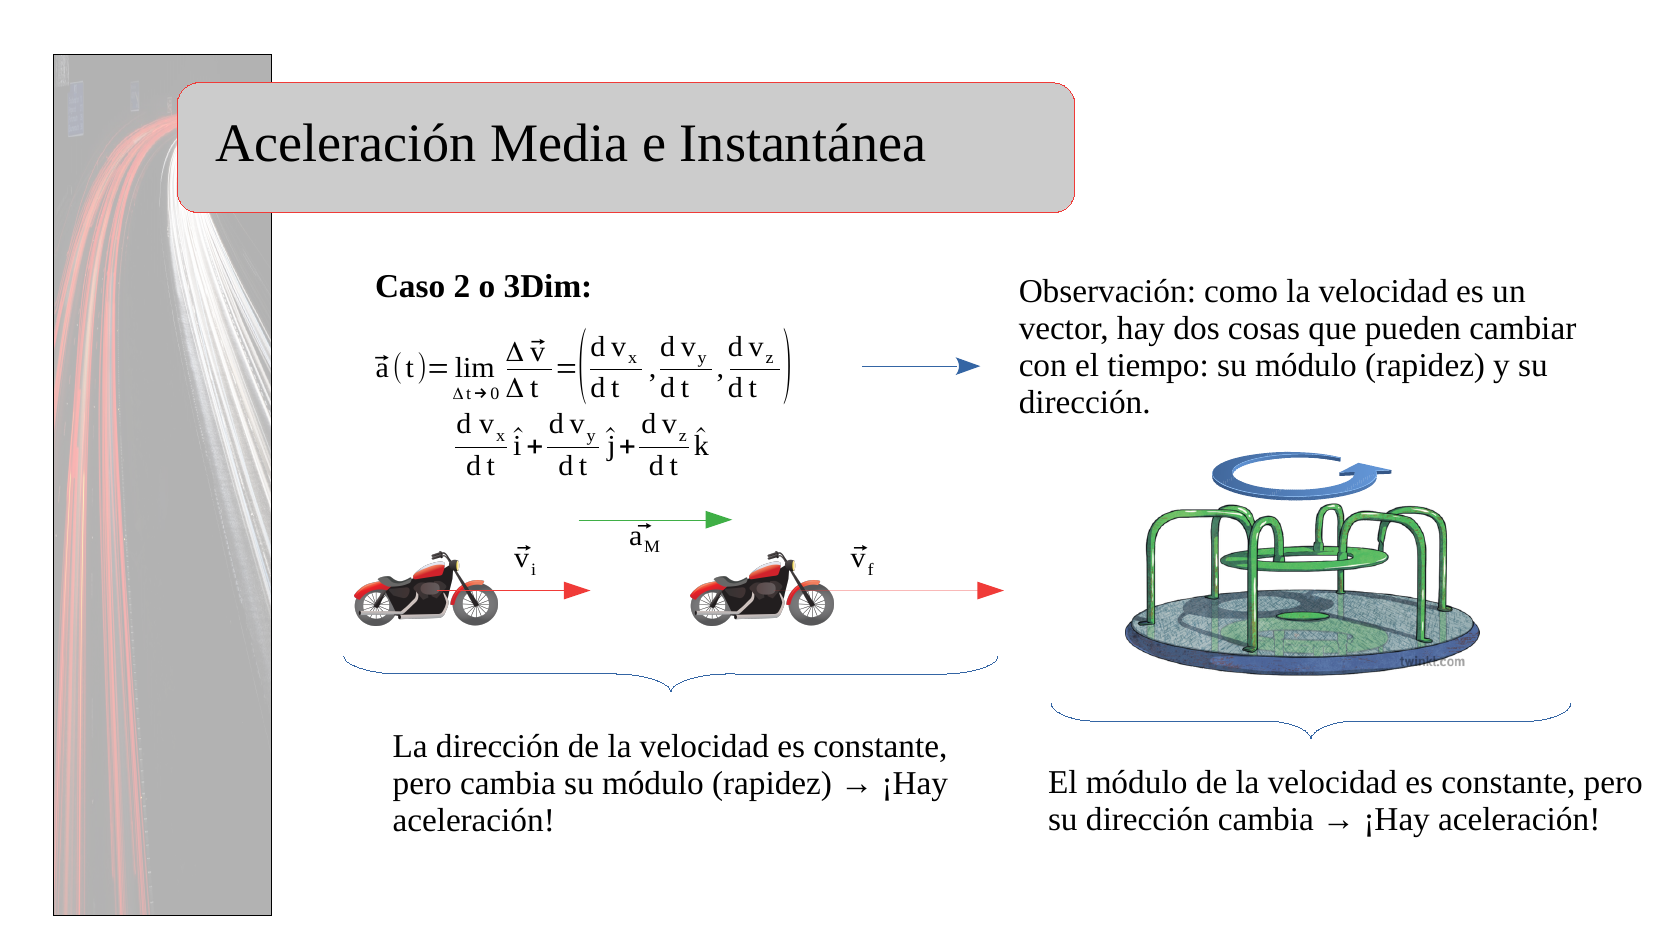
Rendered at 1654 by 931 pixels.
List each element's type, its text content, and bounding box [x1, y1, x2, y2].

chart [841, 542, 882, 579]
chart [366, 327, 800, 482]
picture [53, 54, 272, 916]
text_box Caso 2 o 3Dim: [360, 259, 609, 312]
text_box El módulo de la velocidad es constante, pero su dirección cambia → ¡Hay aceleración! [1033, 755, 1654, 845]
picture [690, 551, 834, 627]
picture [354, 551, 498, 626]
text_box [177, 82, 1075, 213]
picture [1115, 449, 1489, 683]
text_box La dirección de la velocidad es constante, pero cambia su módulo (rapidez) → ¡Hay aceleración! [377, 720, 1004, 847]
text_box Aceleración Media e Instantánea [200, 106, 1040, 182]
chart [504, 542, 544, 579]
chart [621, 519, 669, 556]
text_box Observación: como la velocidad es un vector, hay dos cosas que pueden cambiar con el tiempo: su módulo (rapidez) y su dirección. [1003, 265, 1630, 429]
